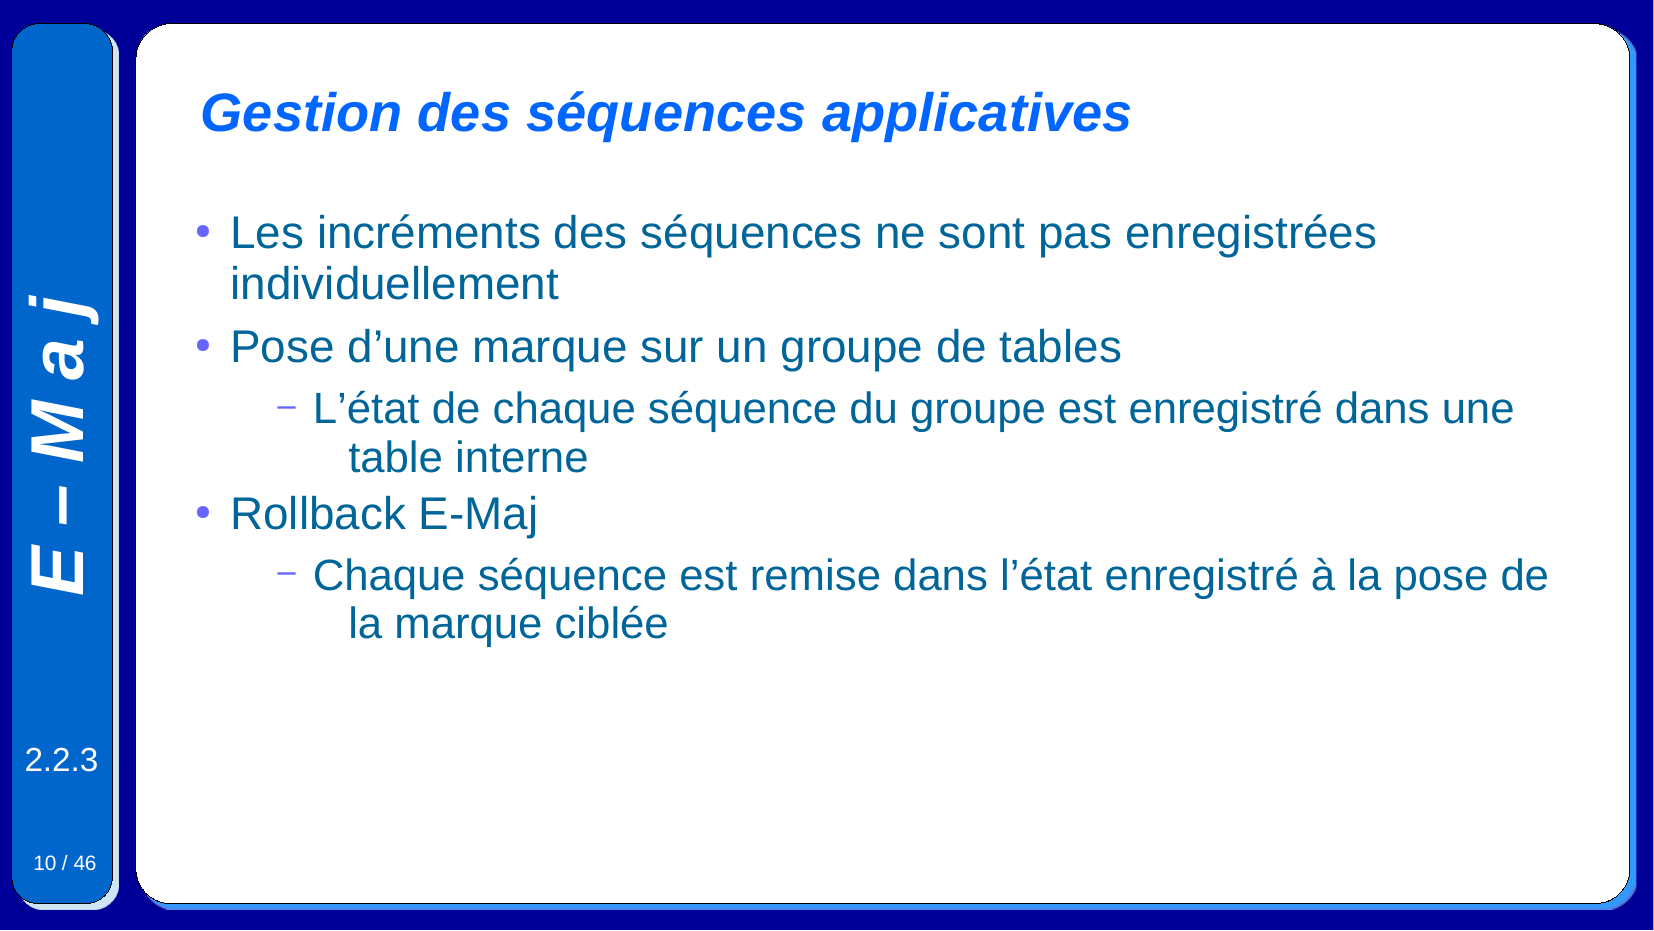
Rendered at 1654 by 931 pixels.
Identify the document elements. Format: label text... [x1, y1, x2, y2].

title Gestion des séquences applicatives [200, 34, 1575, 191]
list Les incréments des séquences ne sont pas enregistrées individuellement Pose d’une marque sur un groupe de tables L’état de chaque séquence du groupe est enregistré dans une table interne Rollback E-Maj Chaque séquence est remise dans l’état enregistré à la pose de la marque ciblée [177, 206, 1587, 827]
